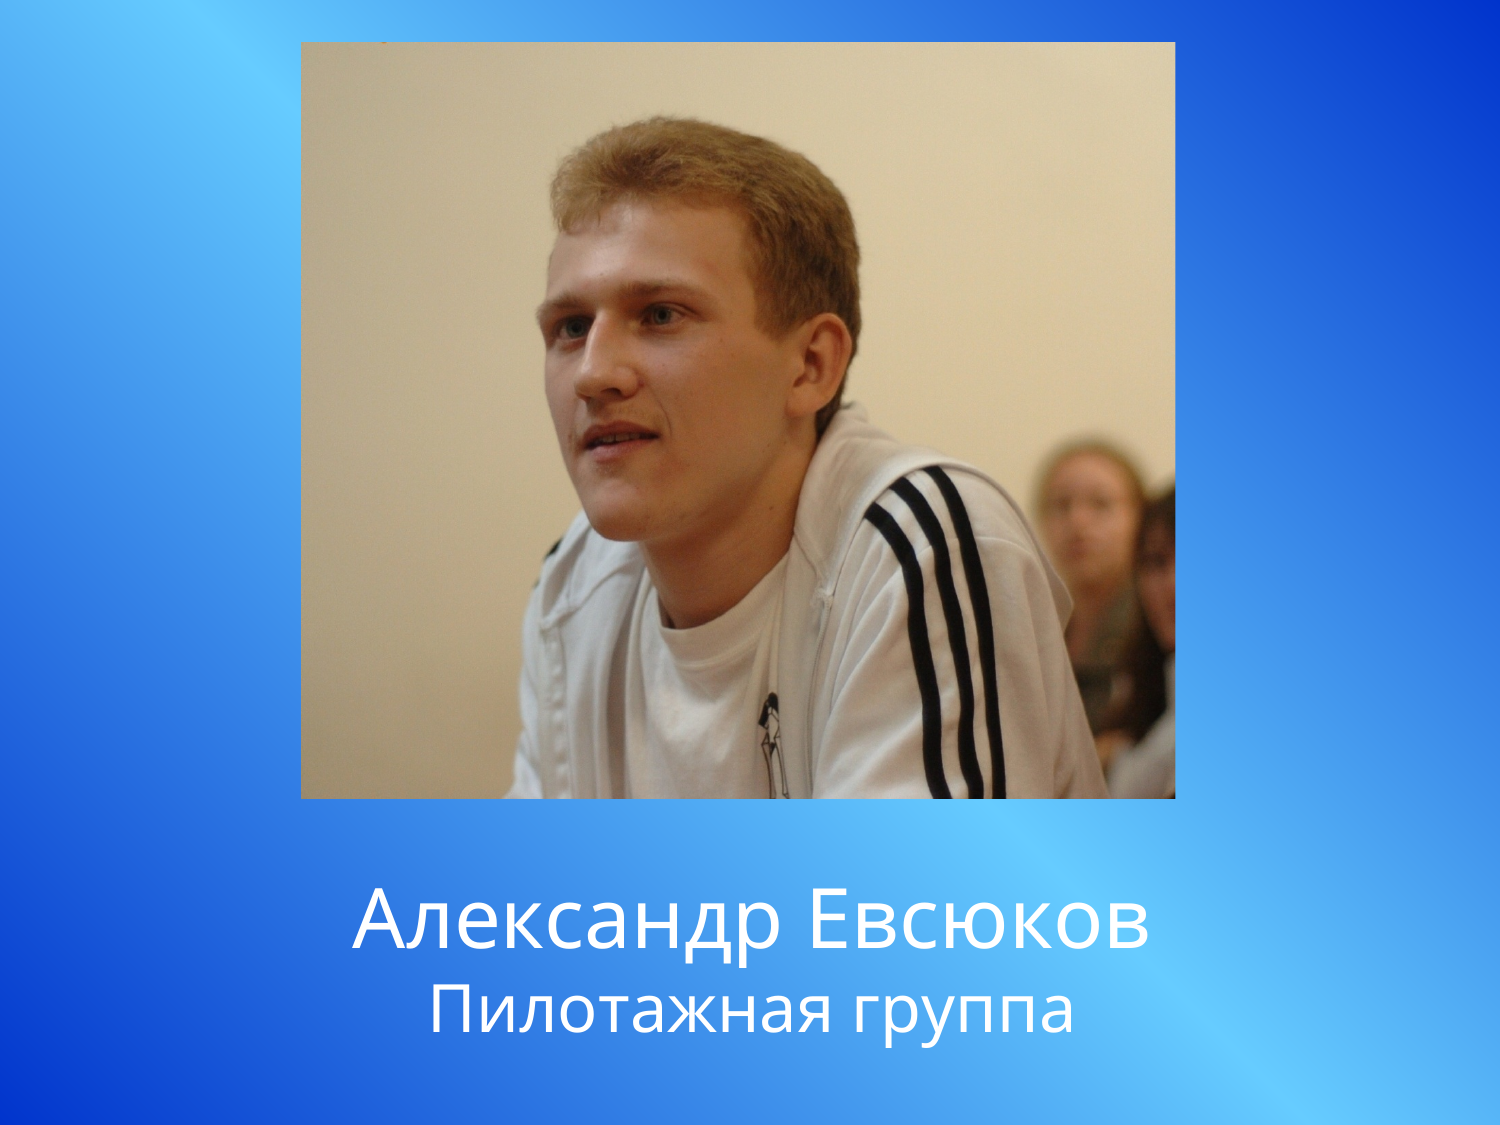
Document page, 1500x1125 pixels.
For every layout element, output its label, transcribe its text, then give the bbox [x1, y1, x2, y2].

text_box Александр Евсюков Пилотажная группа [338, 857, 1167, 1054]
picture [301, 42, 1176, 799]
